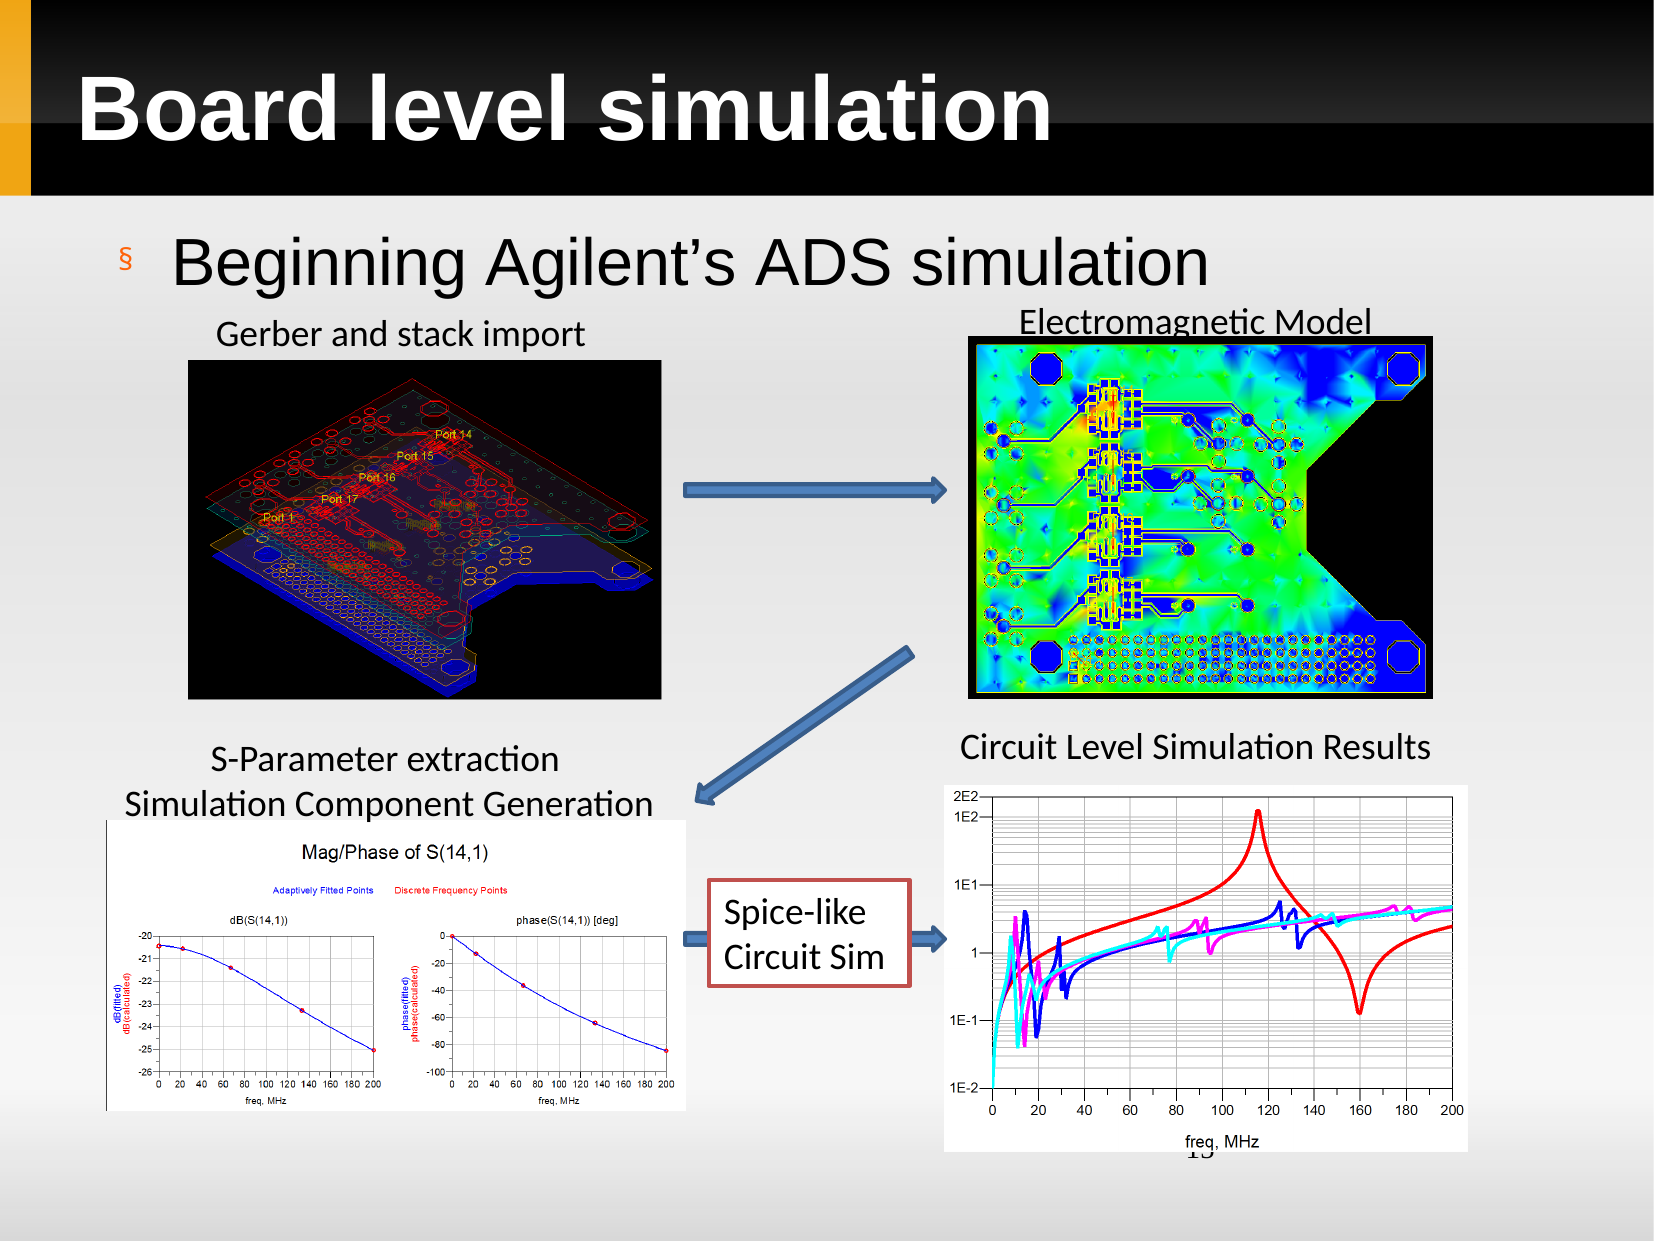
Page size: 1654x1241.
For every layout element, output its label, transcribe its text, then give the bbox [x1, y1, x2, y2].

picture [106, 820, 686, 1111]
text_box [696, 647, 914, 804]
title Board level simulation [76, 7, 1565, 200]
text_box [685, 933, 707, 945]
text_box [1185, 1129, 1571, 1216]
text_box Electromagnetic Model [1003, 289, 1393, 350]
text_box S-Parameter extraction Simulation Component Generation [106, 726, 673, 833]
text_box Beginning Agilent’s ADS simulation [82, 218, 1312, 302]
picture [968, 336, 1433, 699]
picture [944, 785, 1468, 1152]
text_box Circuit Level Simulation Results [944, 714, 1453, 776]
picture [188, 360, 662, 700]
text_box [685, 478, 946, 502]
text_box [912, 927, 946, 951]
text_box Gerber and stack import [200, 301, 606, 362]
text_box Spice-like Circuit Sim [708, 879, 910, 986]
